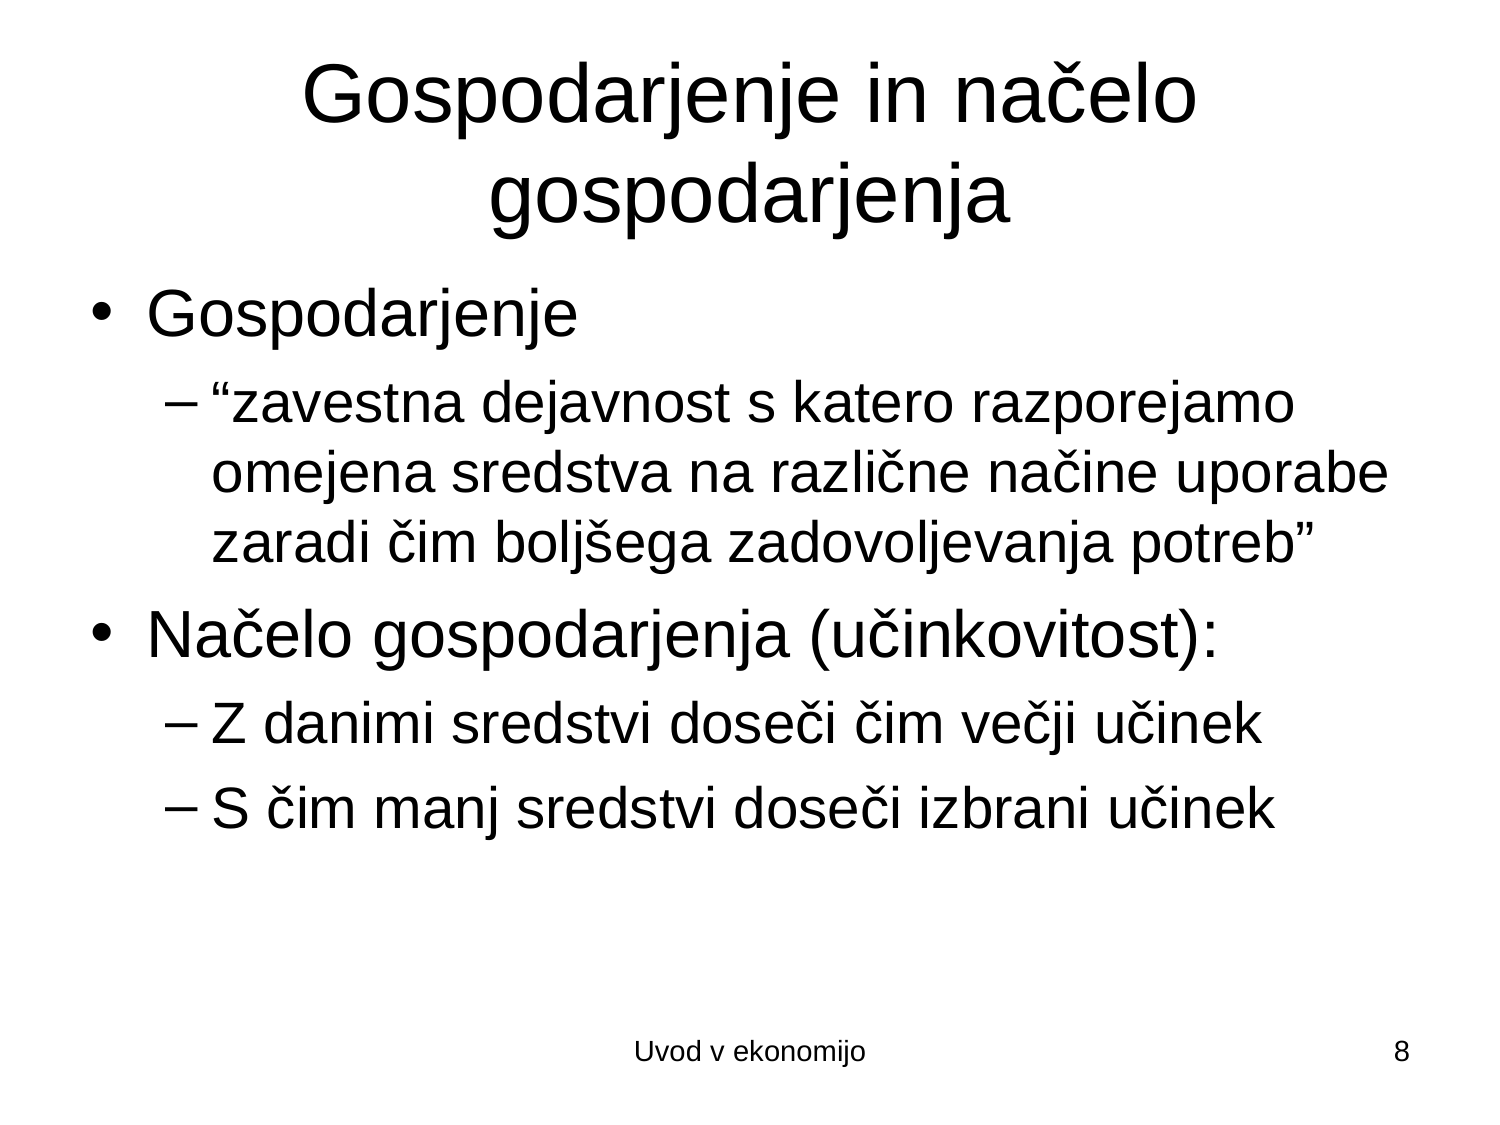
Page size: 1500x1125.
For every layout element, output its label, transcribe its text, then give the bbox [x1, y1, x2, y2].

list Gospodarjenje “zavestna dejavnost s katero razporejamo omejena sredstva na različne načine uporabe zaradi čim boljšega zadovoljevanja potreb” Načelo gospodarjenja (učinkovitost): Z danimi sredstvi doseči čim večji učinek S čim manj sredstvi doseči izbrani učinek [75, 262, 1426, 1006]
text_box <number> [1074, 1024, 1426, 1103]
title Gospodarjenje in načelo gospodarjenja [75, 31, 1426, 247]
text_box Uvod v ekonomijo [512, 1024, 988, 1103]
